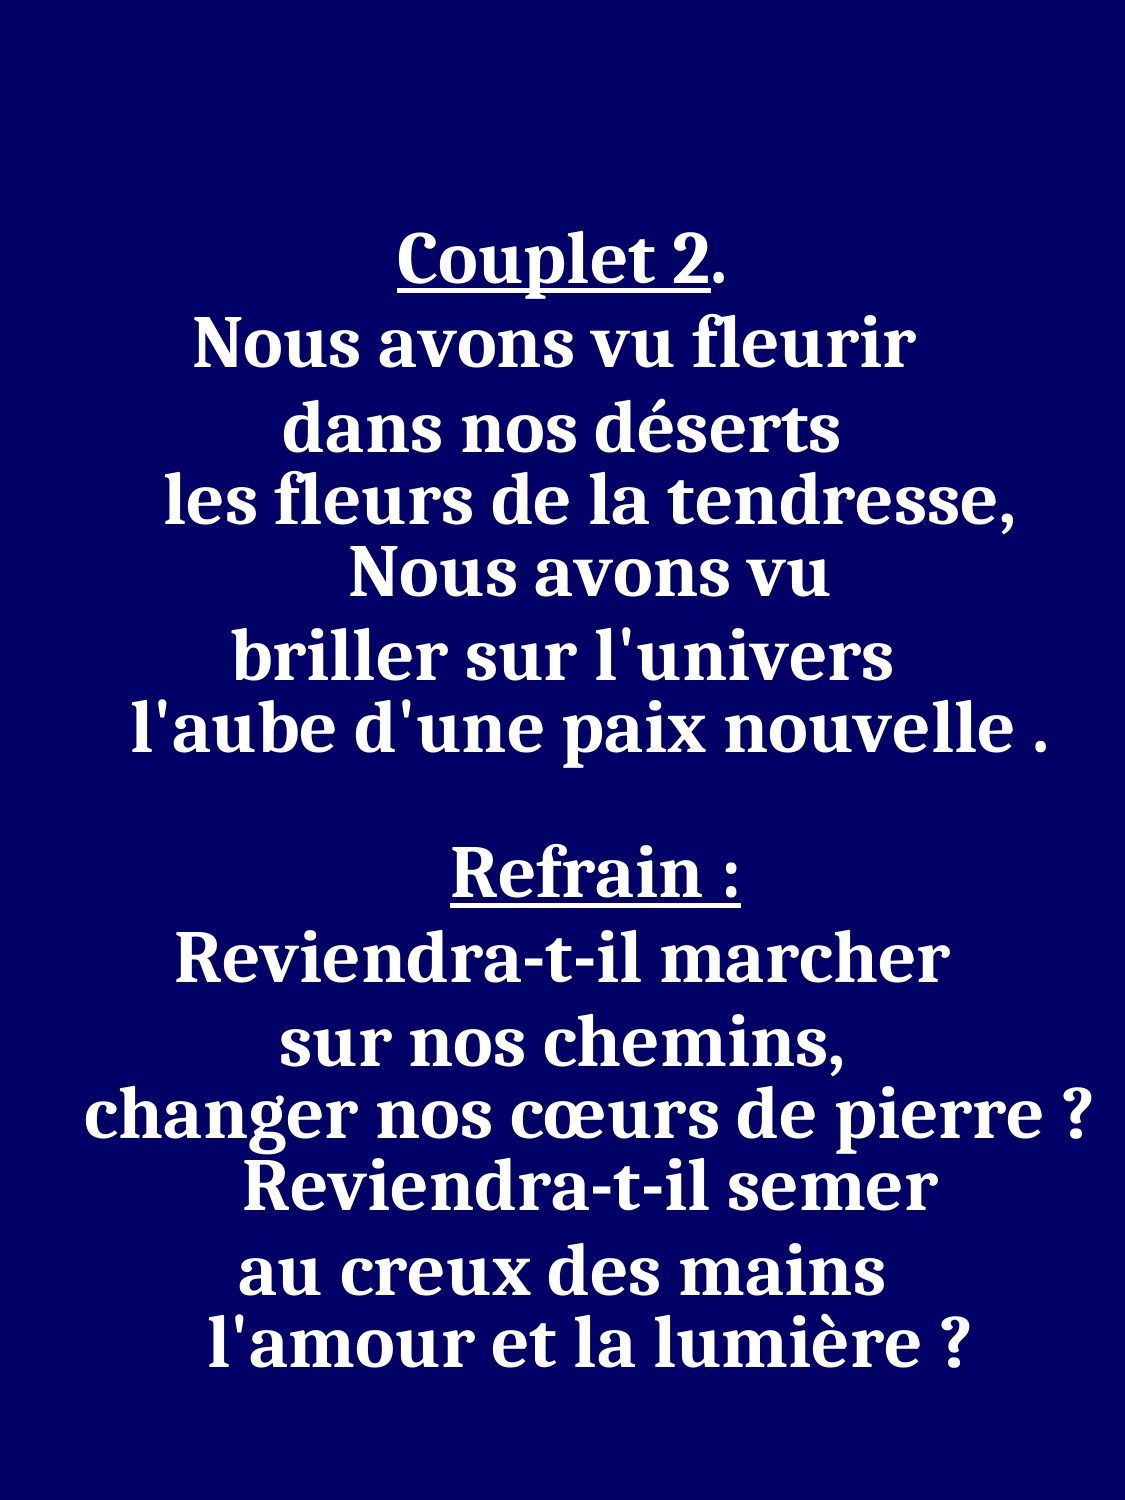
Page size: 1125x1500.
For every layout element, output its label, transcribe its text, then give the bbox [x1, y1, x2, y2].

text_box Couplet 2. Nous avons vu fleurir dans nos déserts les fleurs de la tendresse, Nous avons vu briller sur l'univers l'aube d'une paix nouvelle . Refrain : Reviendra-t-il marcher sur nos chemins, changer nos cœurs de pierre ? Reviendra-t-il semer au creux des mains l'amour et la lumière ? [0, 23, 1125, 1179]
